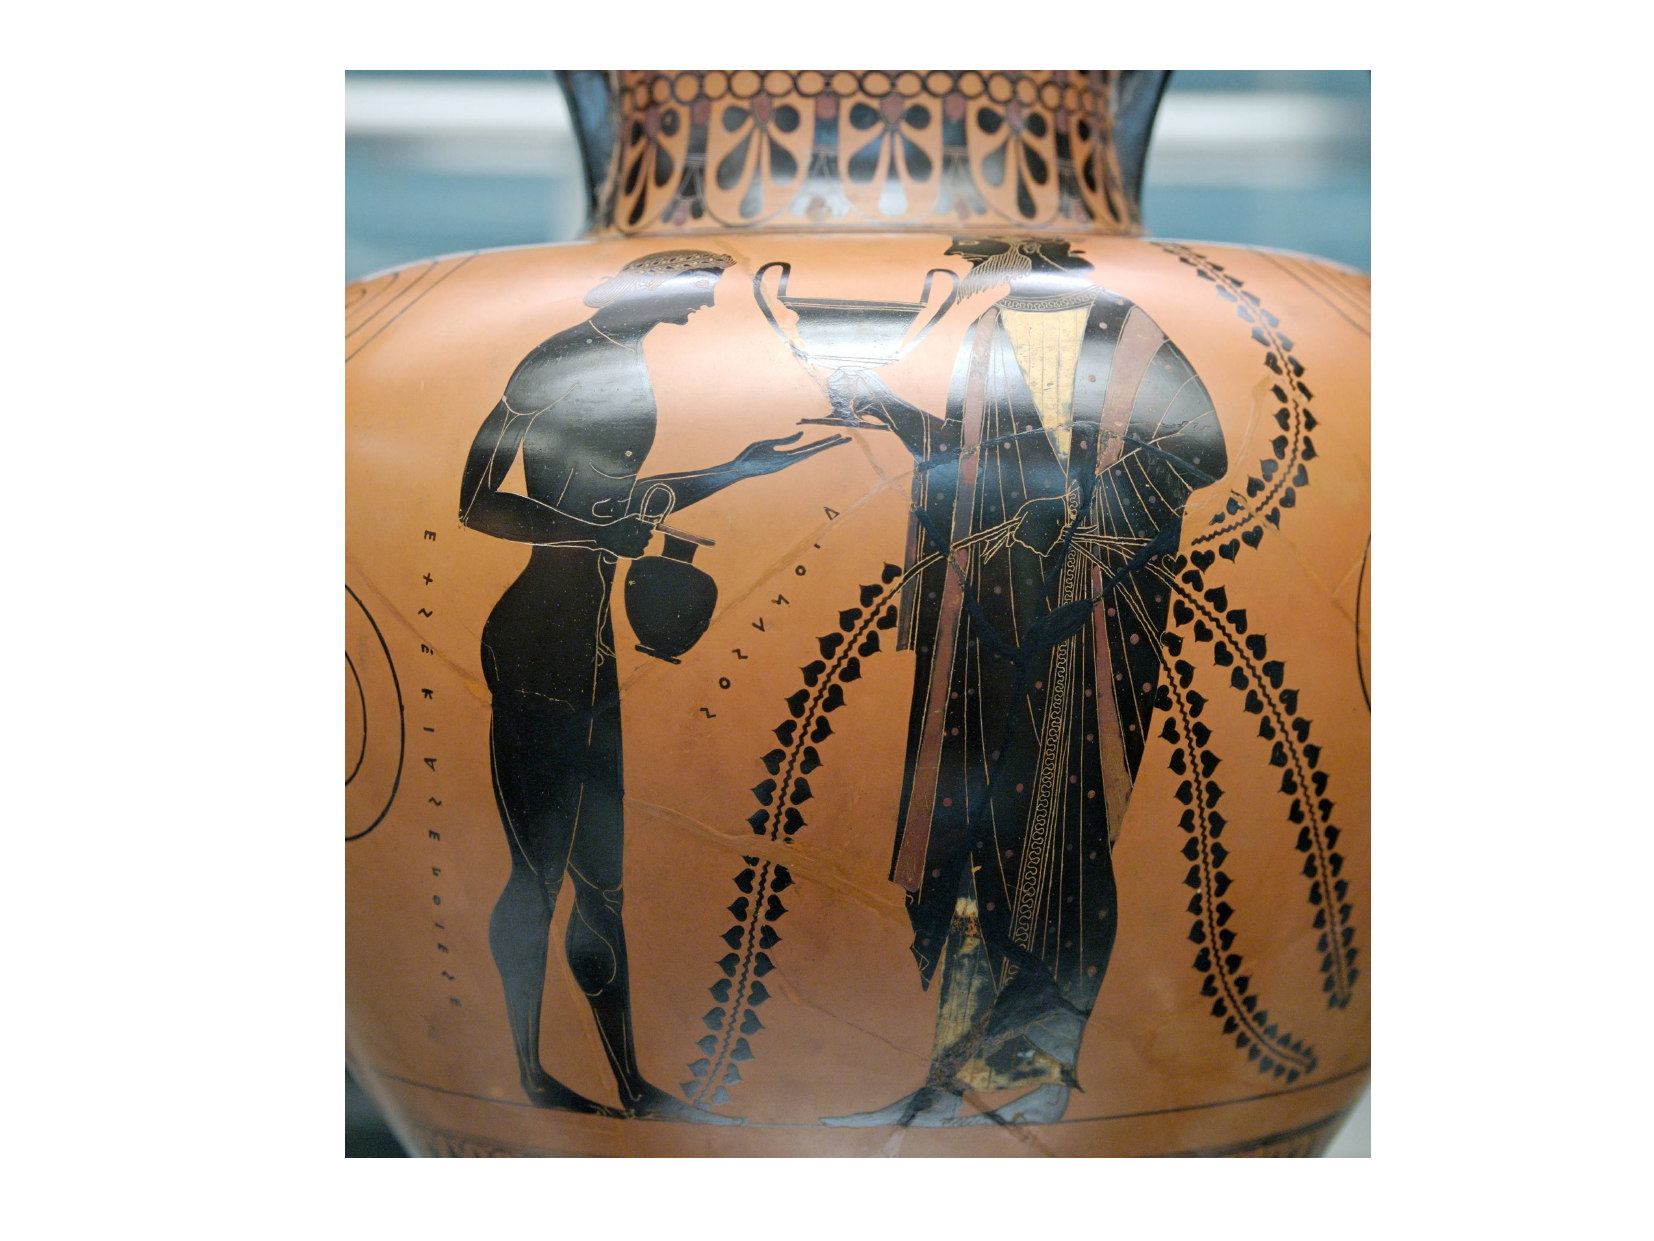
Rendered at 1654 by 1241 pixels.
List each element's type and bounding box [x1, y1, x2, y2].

picture [345, 70, 1371, 1158]
